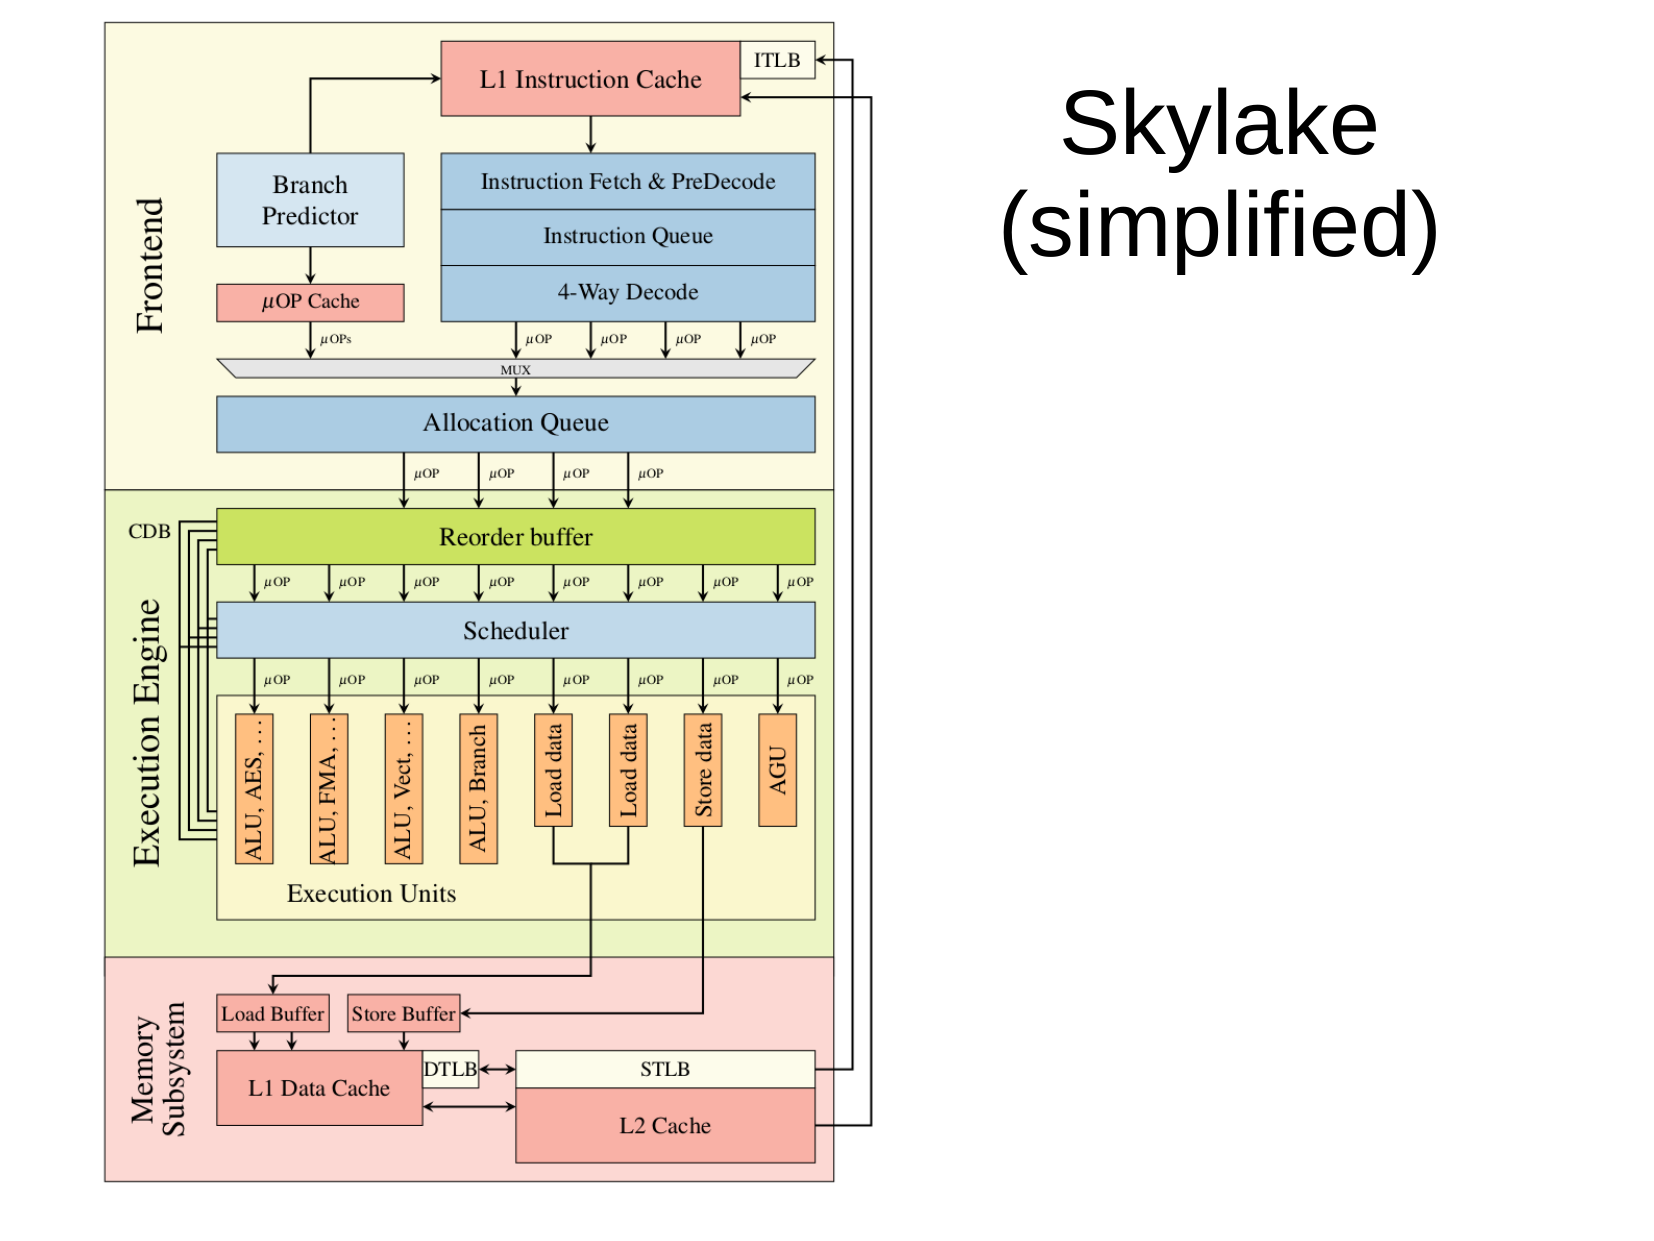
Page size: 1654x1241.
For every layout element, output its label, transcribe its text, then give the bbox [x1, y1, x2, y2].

text_box Skylake (simplified) [941, 47, 1501, 301]
picture [91, 18, 901, 1201]
